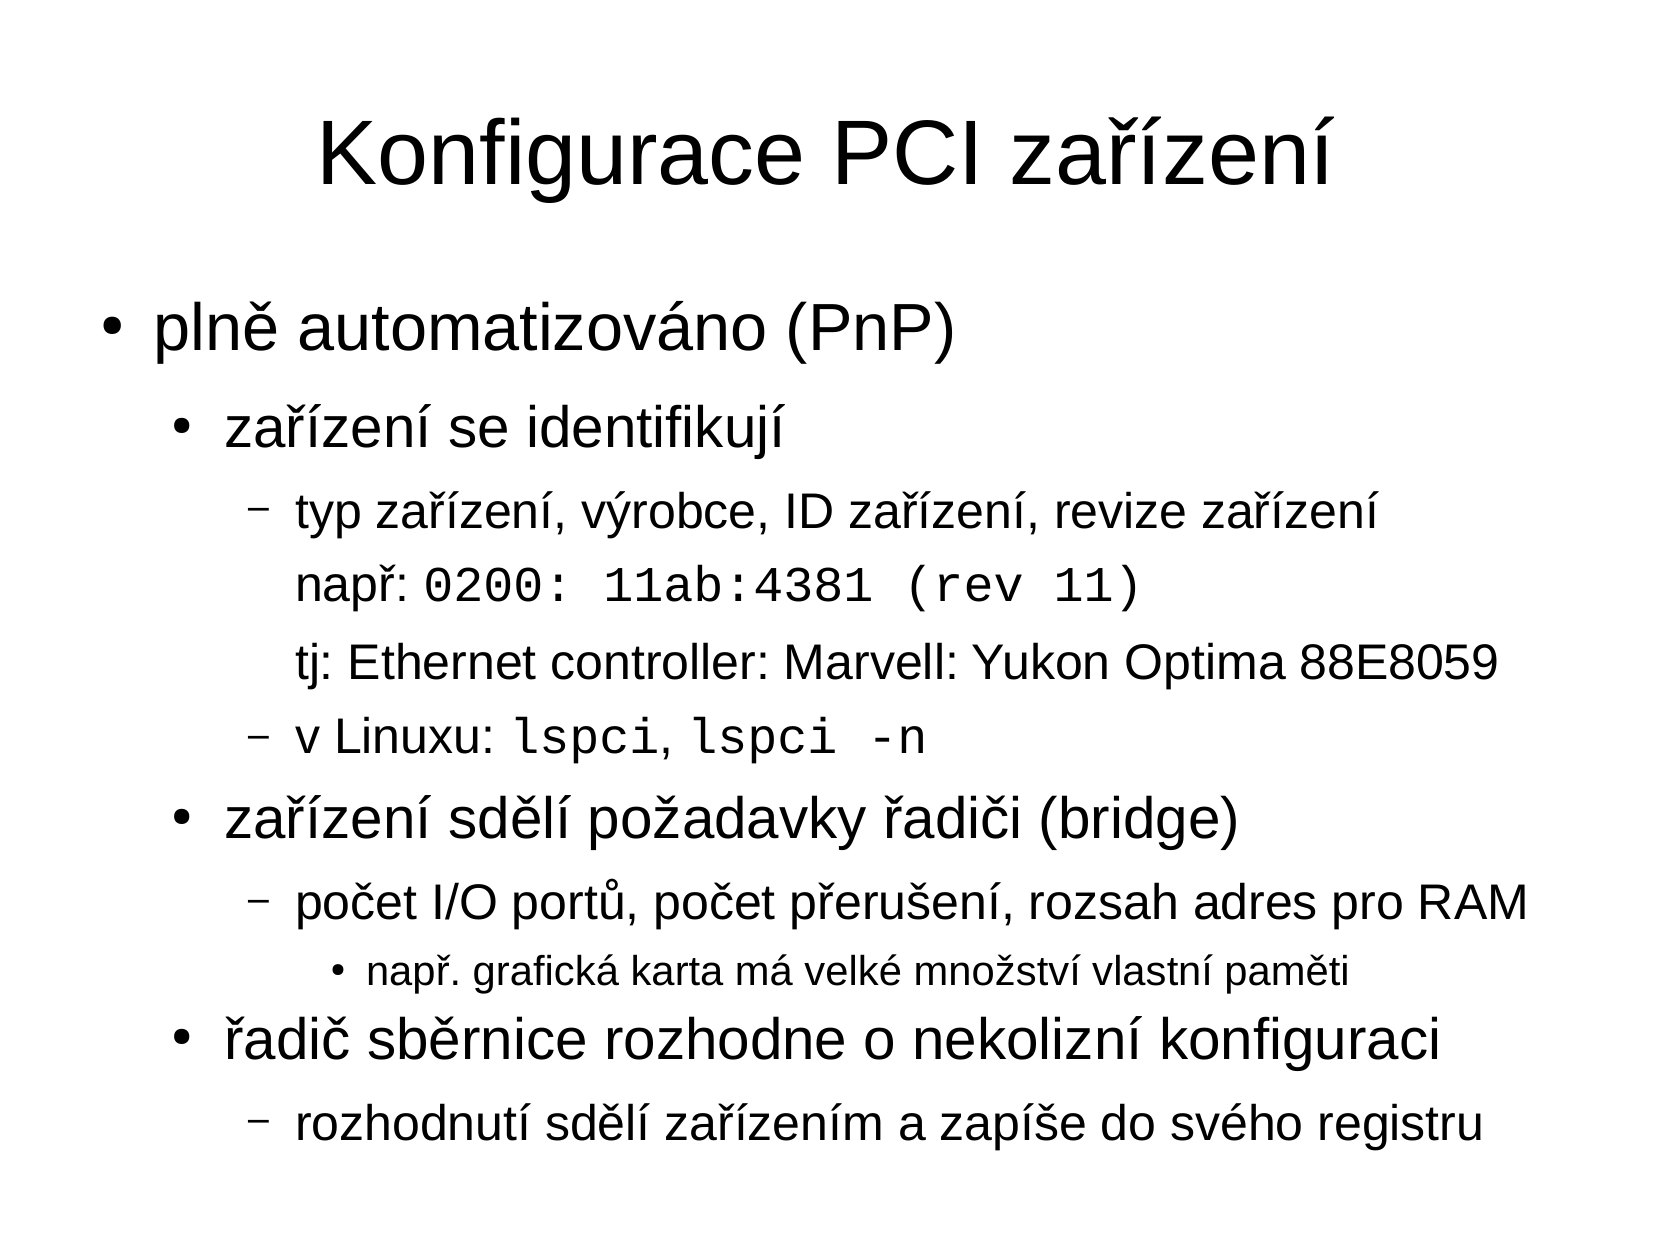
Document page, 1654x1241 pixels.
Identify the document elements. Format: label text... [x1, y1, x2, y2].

title Konfigurace PCI zařízení [82, 49, 1571, 257]
list plně automatizováno (PnP) zařízení se identifikují typ zařízení, výrobce, ID zařízení, revize zařízení např: 0200: 11ab:4381 (rev 11) tj: Ethernet controller: Marvell: Yukon Optima 88E8059 v Linuxu: lspci, lspci -n zařízení sdělí požadavky řadiči (bridge) počet I/O portů, počet přerušení, rozsah adres pro RAM např. grafická karta má velké množství vlastní paměti řadič sběrnice rozhodne o nekolizní konfiguraci rozhodnutí sdělí zařízením a zapíše do svého registru [82, 290, 1571, 1151]
